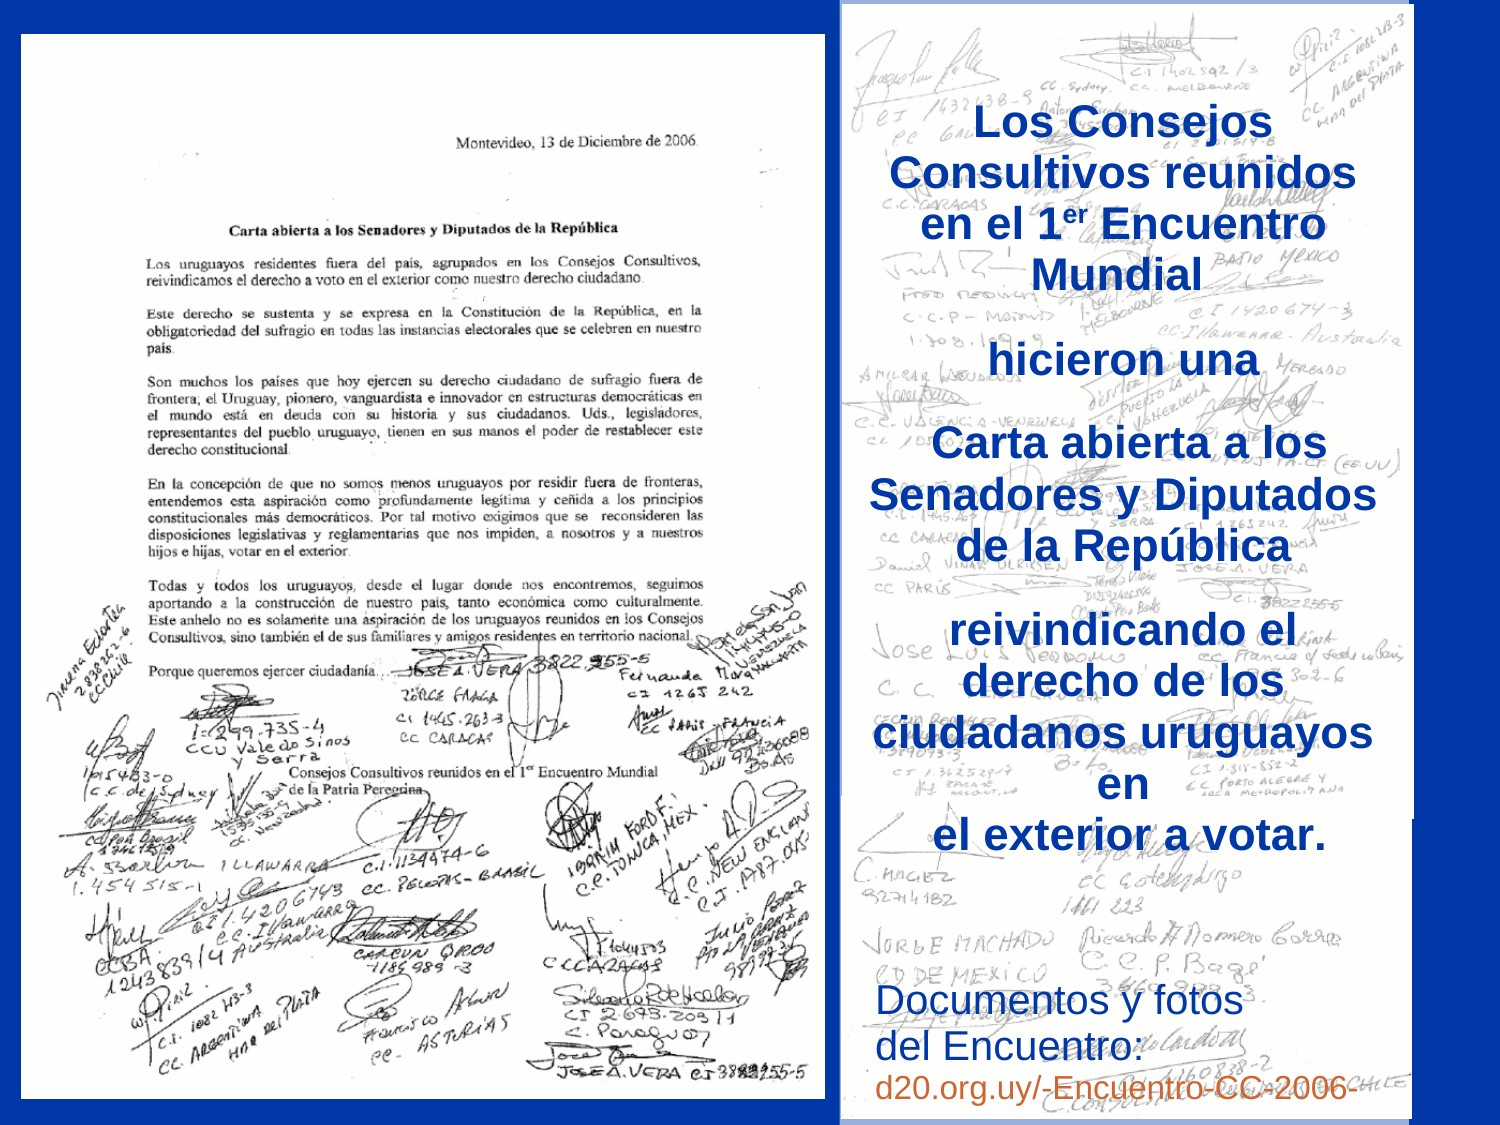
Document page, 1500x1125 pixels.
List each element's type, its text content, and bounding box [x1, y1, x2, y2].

picture [1409, 4, 1414, 969]
text_box [839, 0, 1409, 1125]
title Los Consejos Consultivos reunidos en el 1er Encuentro Mundial hicieron una Carta abierta a los Senadores y Diputados de la República reivindicando el derecho de los ciudadanos uruguayos en el exterior a votar. [853, 13, 1394, 943]
text_box Documentos y fotos del Encuentro: d20.org.uy/-Encuentro-CC-2006- [860, 969, 1425, 1125]
picture [21, 34, 825, 1099]
